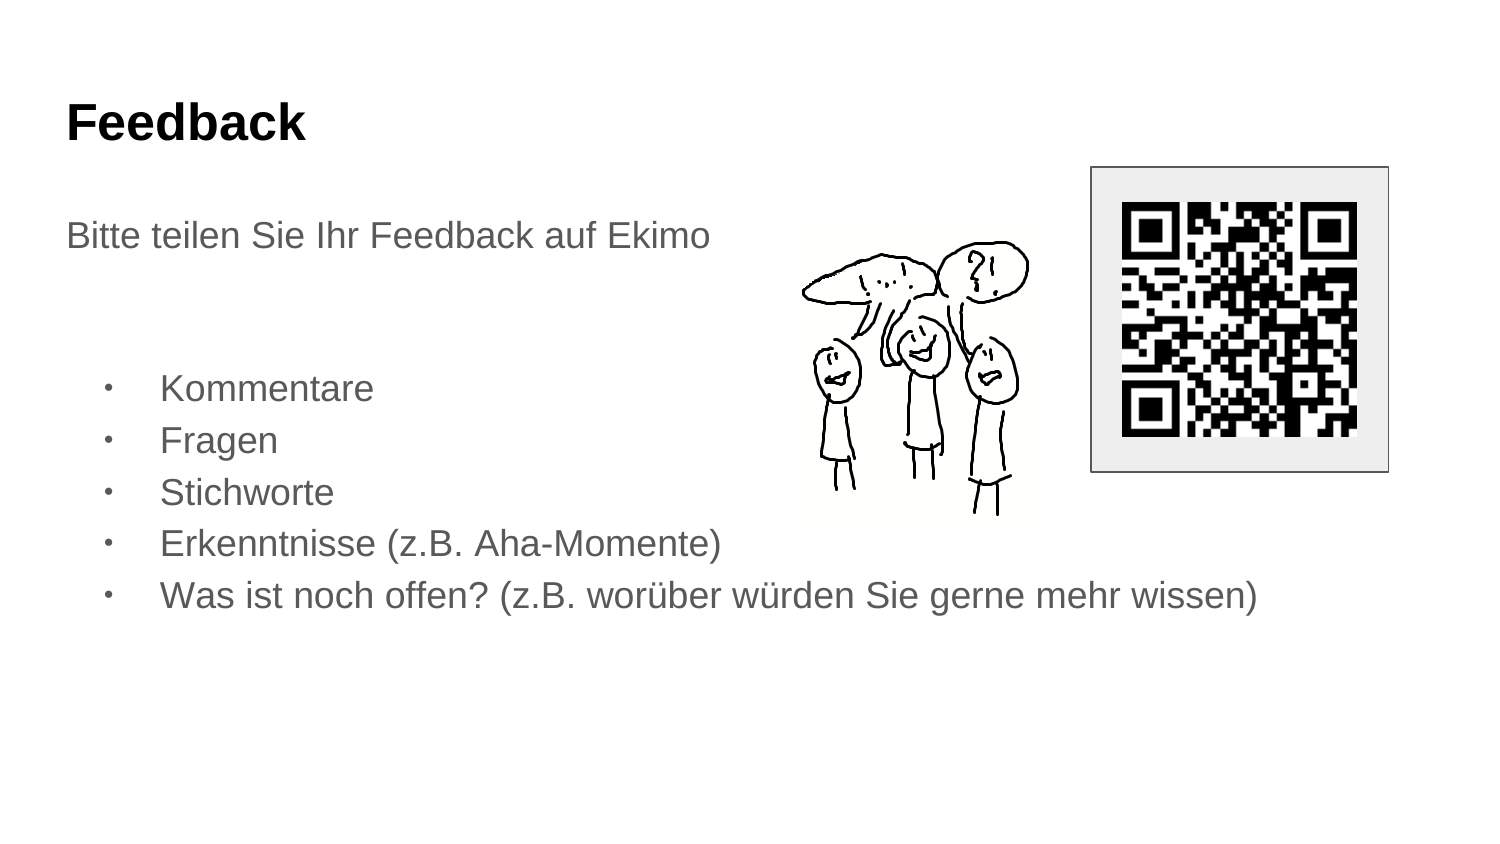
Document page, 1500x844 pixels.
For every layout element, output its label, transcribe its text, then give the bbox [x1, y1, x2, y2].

picture [1122, 202, 1357, 437]
picture [790, 224, 1038, 530]
text_box [1091, 167, 1388, 472]
list Bitte teilen Sie Ihr Feedback auf Ekimo Kommentare Fragen Stichworte Erkenntnisse (z.B. Aha-Momente) Was ist noch offen? (z.B. worüber würden Sie gerne mehr wissen) [51, 189, 1449, 750]
title Feedback [51, 72, 1449, 167]
